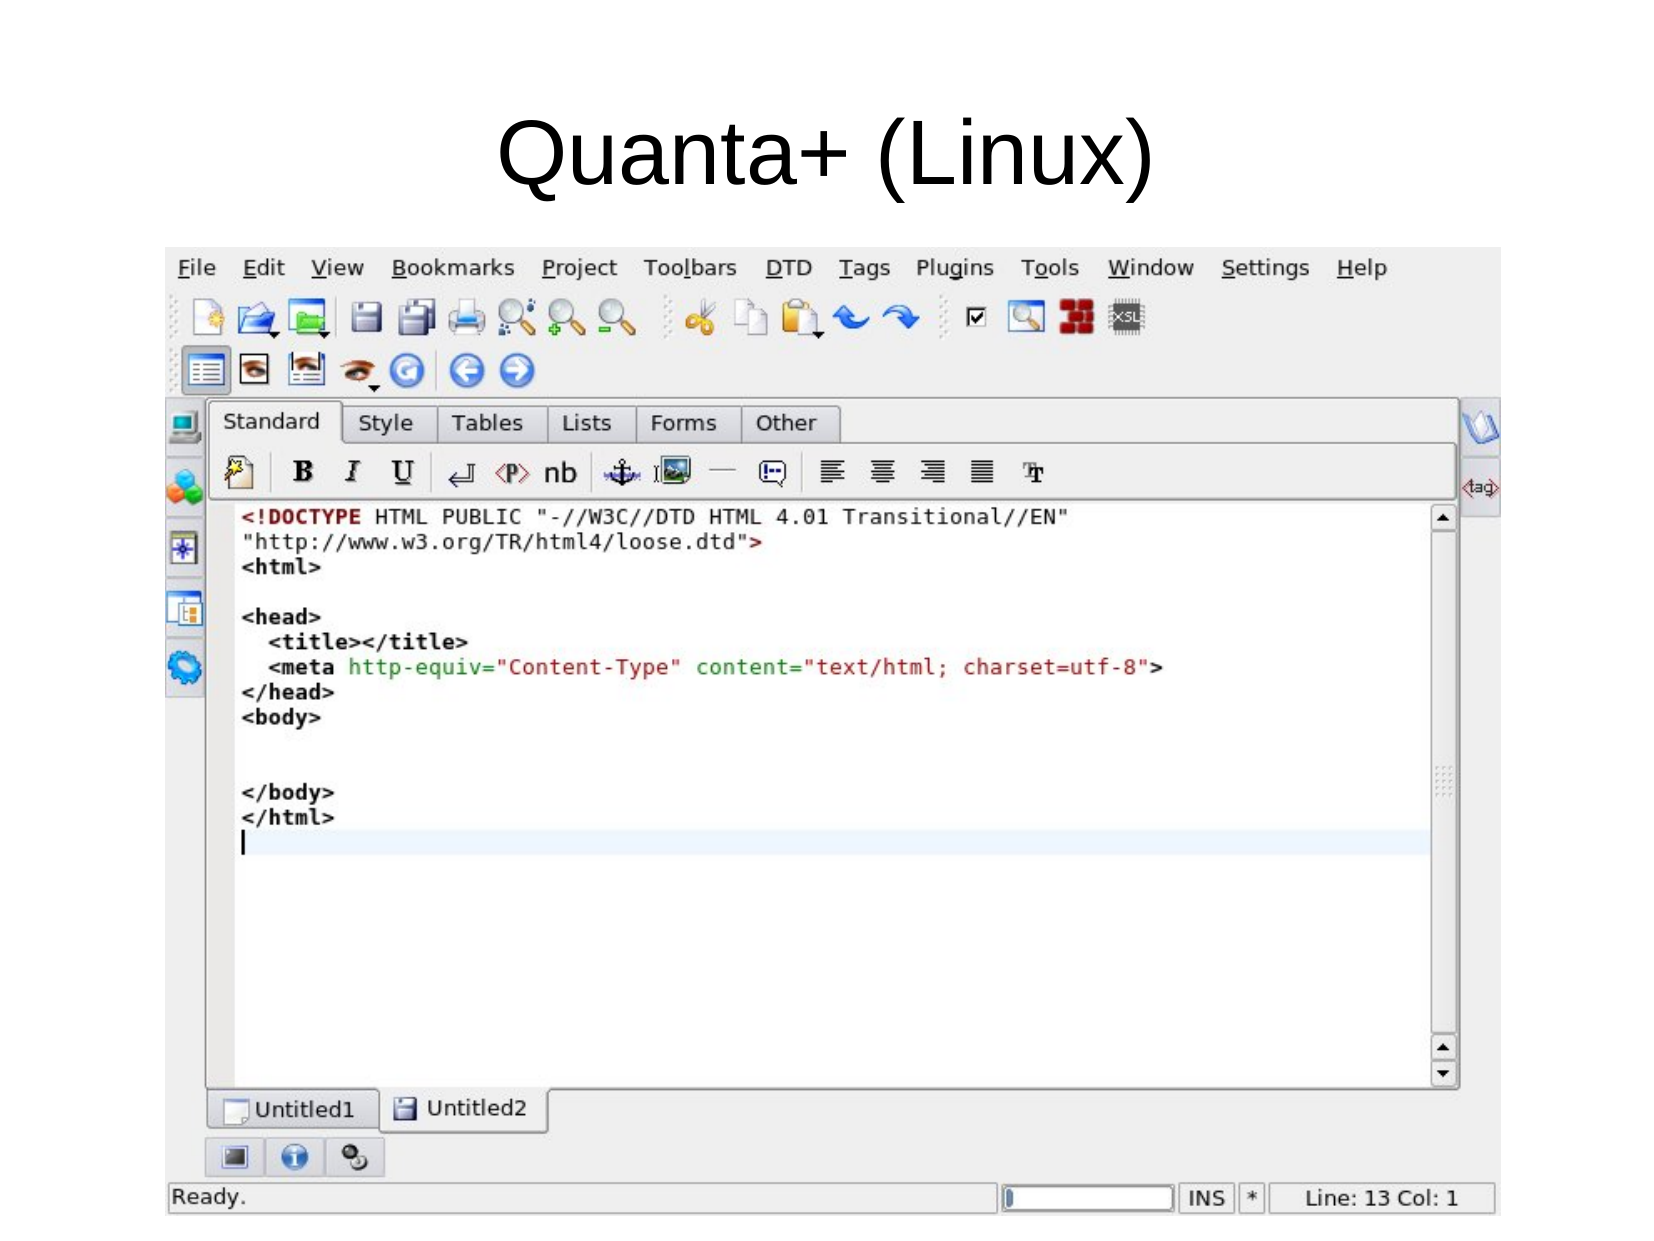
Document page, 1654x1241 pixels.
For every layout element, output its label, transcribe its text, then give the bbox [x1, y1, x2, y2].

picture [165, 247, 1501, 1216]
title Quanta+ (Linux) [82, 49, 1571, 257]
